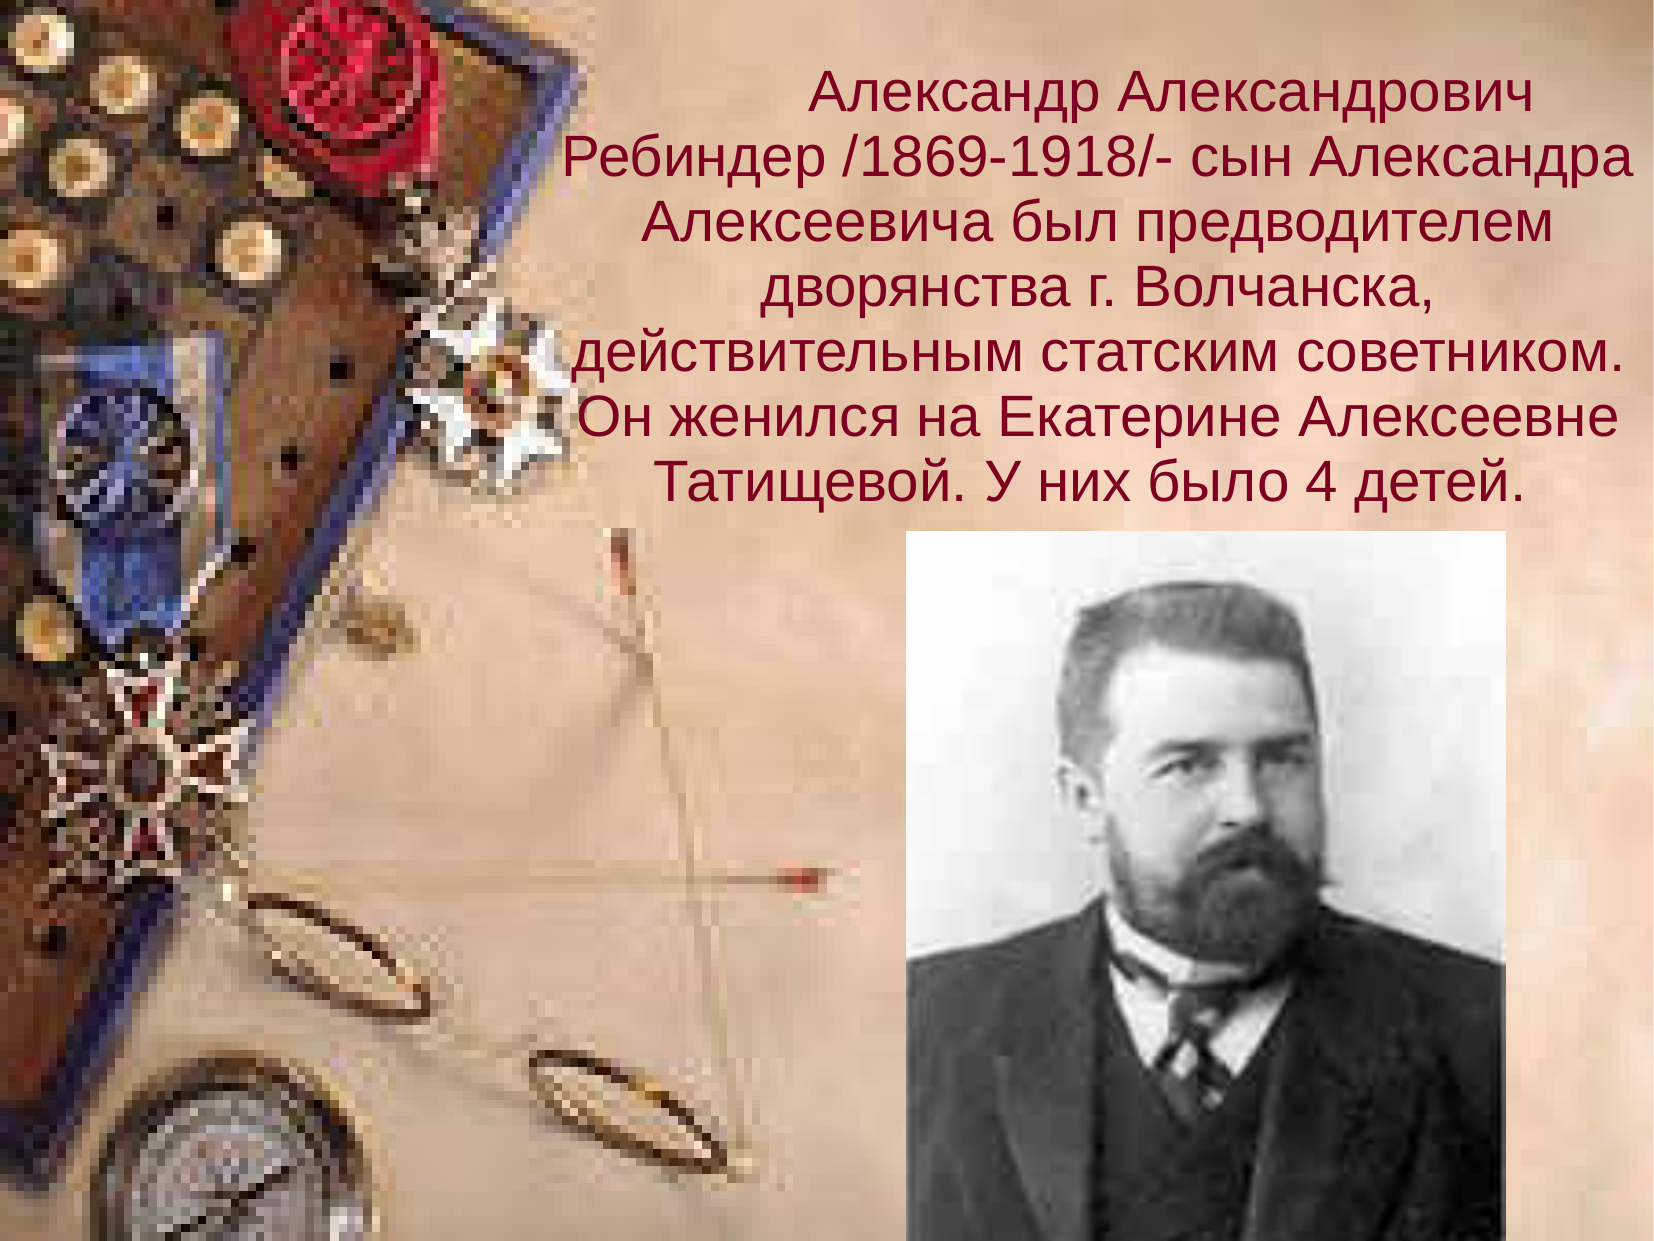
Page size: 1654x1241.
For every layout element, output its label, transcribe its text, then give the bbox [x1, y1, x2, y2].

title Александр Александрович Ребиндер /1869-1918/- сын Александра Алексеевича был предводителем дворянства г. Волчанска, действительным статским советником. Он женился на Екатерине Алексеевне Татищевой. У них было 4 детей. [561, 11, 1636, 562]
picture [0, 0, 1654, 1241]
